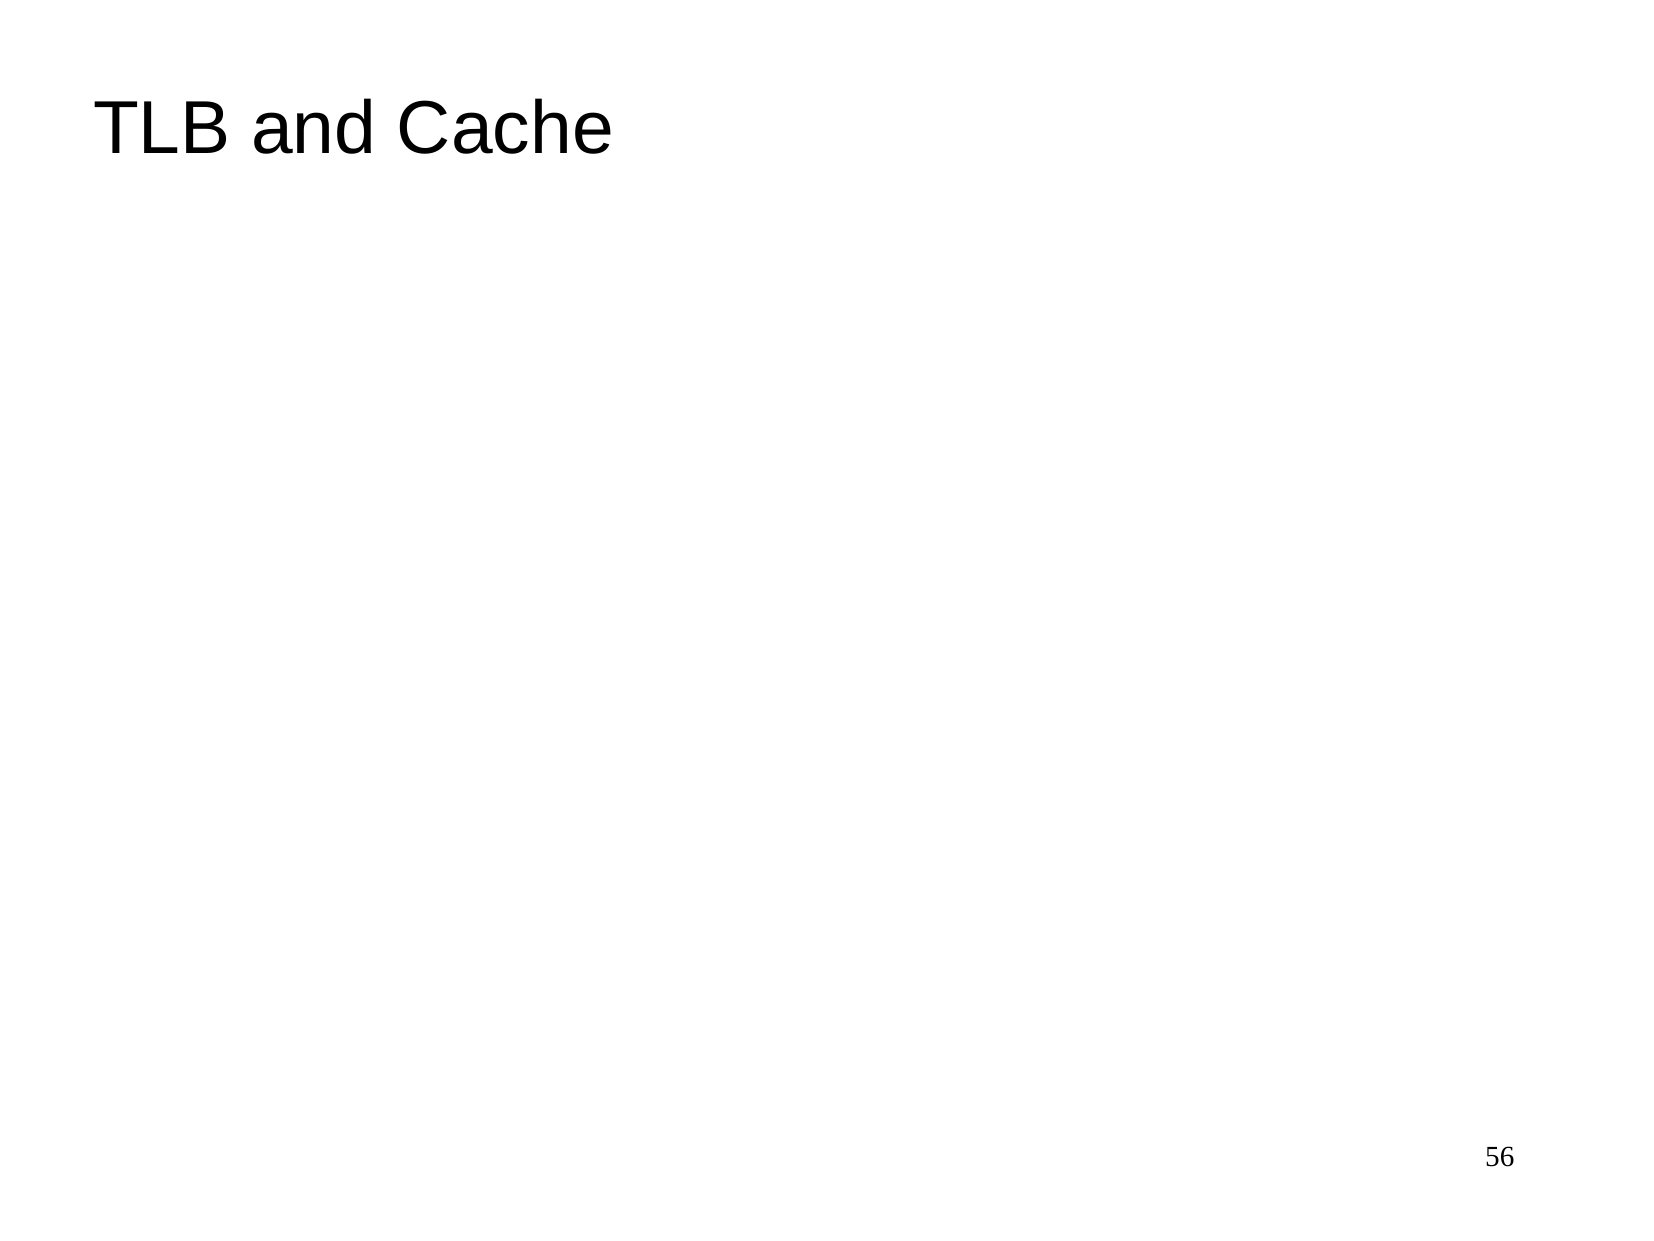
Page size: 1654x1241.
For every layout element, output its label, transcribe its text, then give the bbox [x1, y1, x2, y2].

text_box <number> [1184, 1129, 1530, 1213]
text_box TLB and Cache [78, 71, 630, 177]
